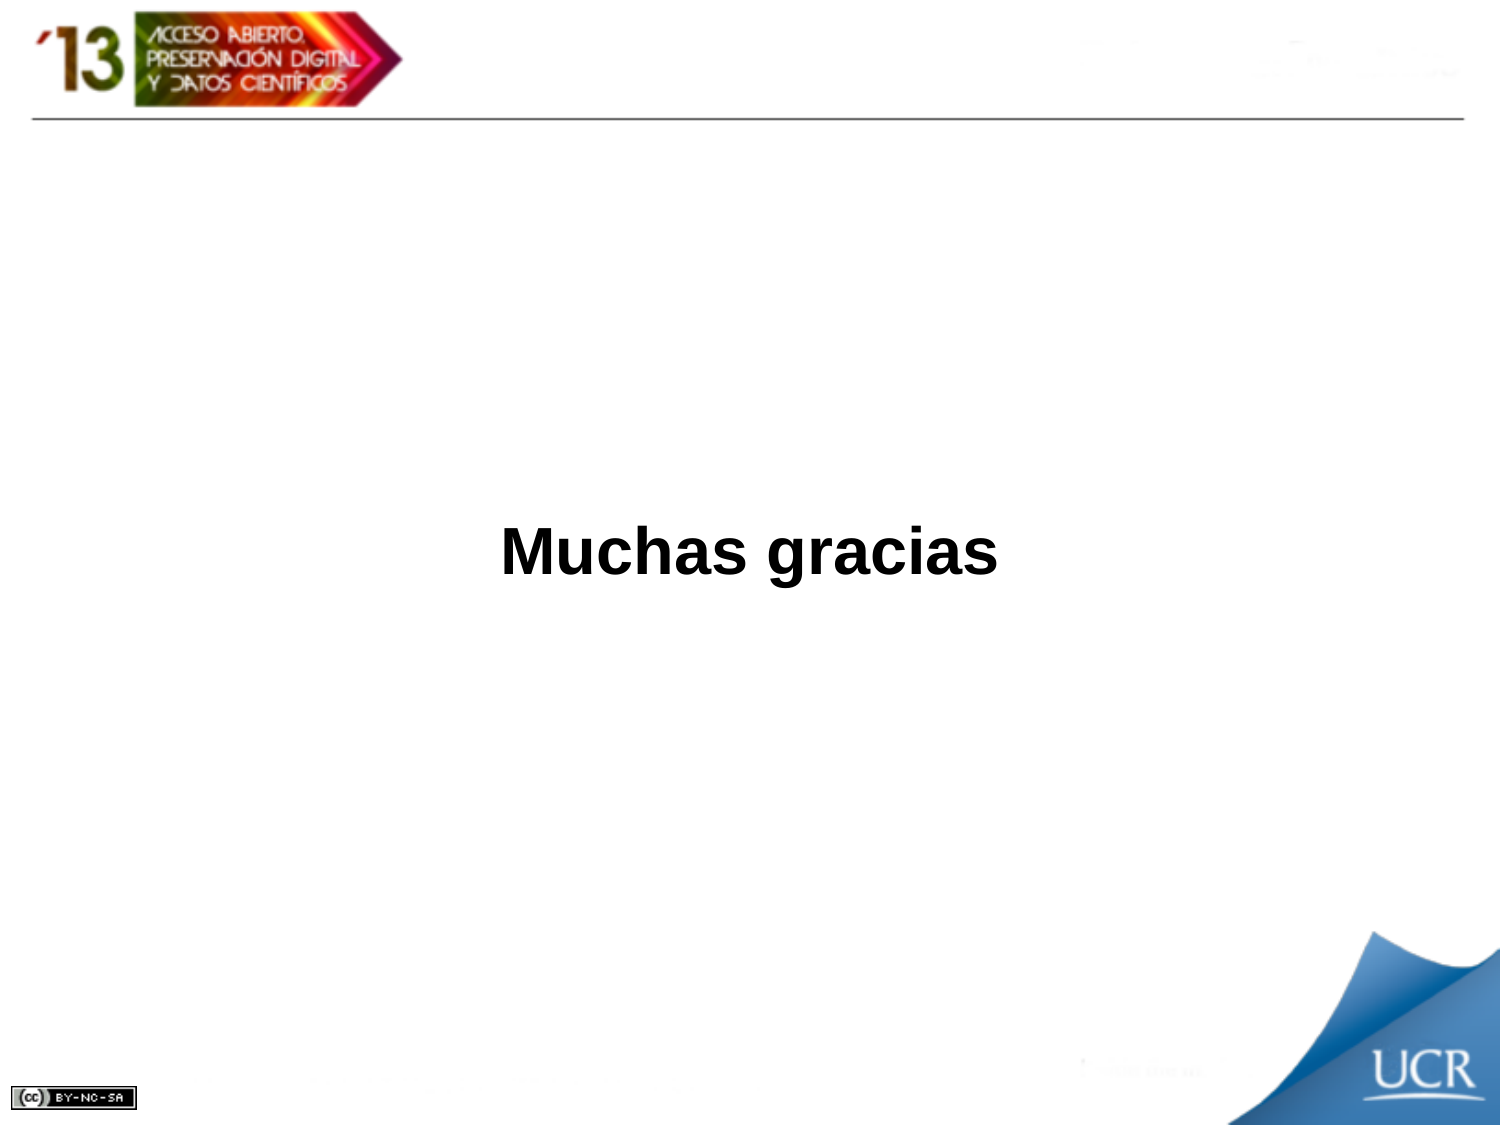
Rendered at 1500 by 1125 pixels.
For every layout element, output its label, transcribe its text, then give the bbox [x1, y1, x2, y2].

subtitle Muchas gracias [75, 115, 1425, 987]
picture [0, 0, 1500, 1125]
